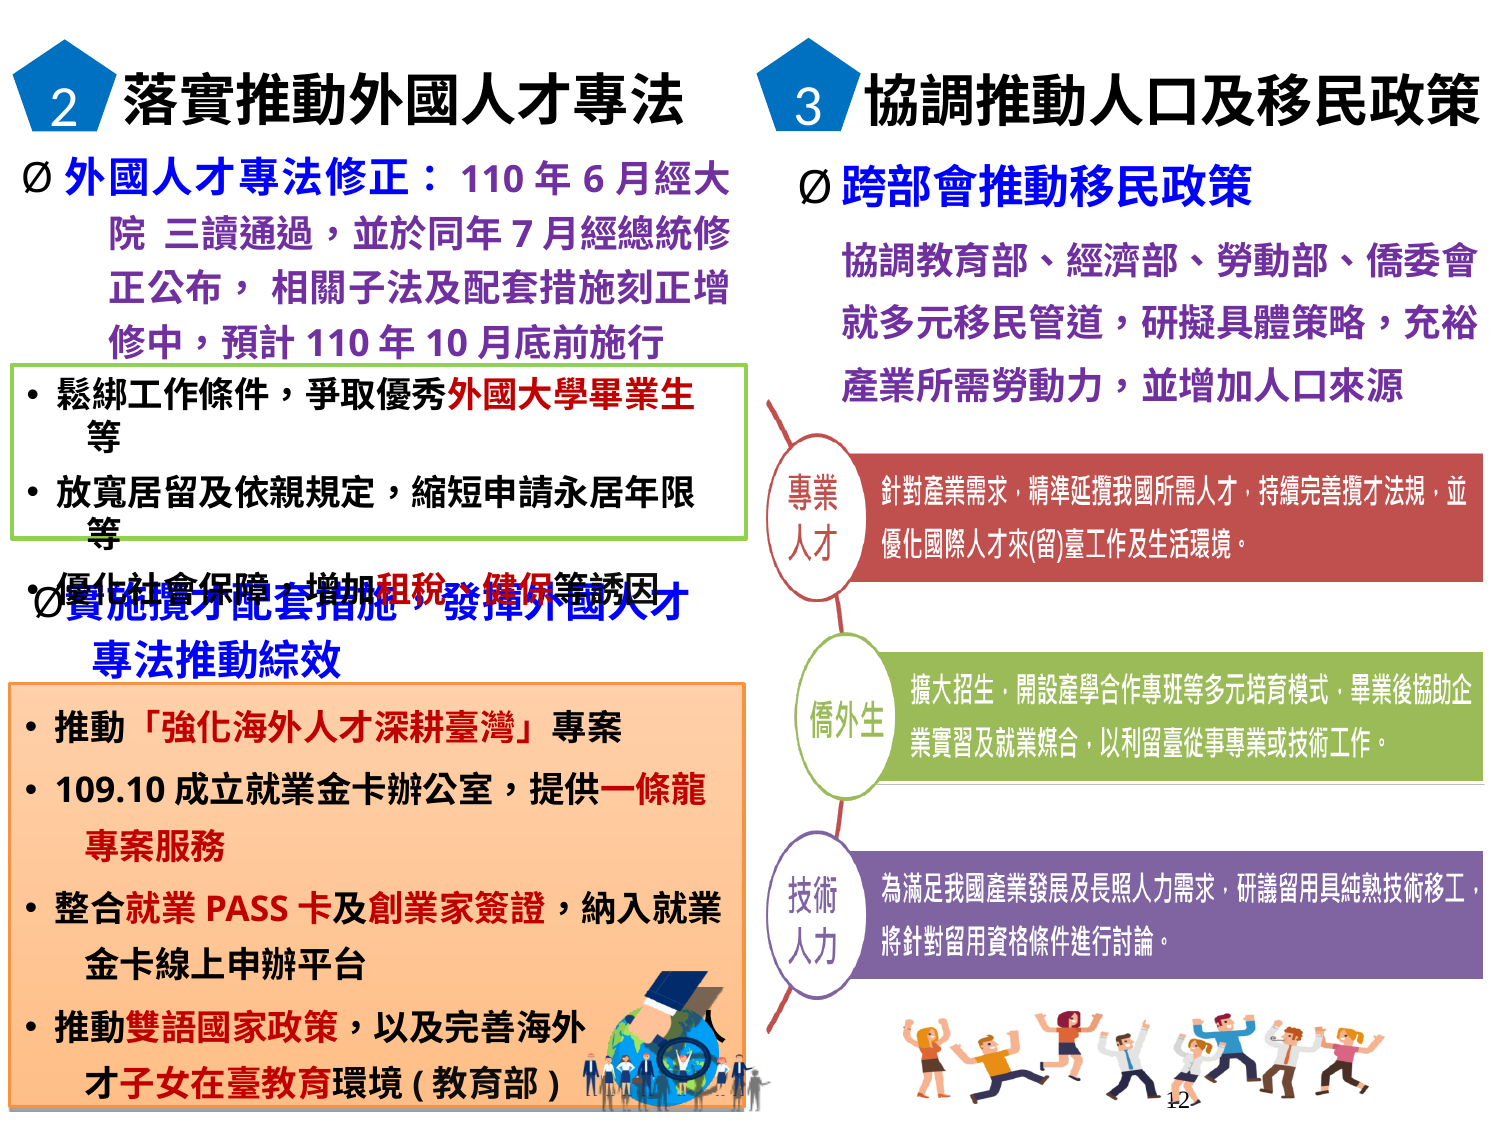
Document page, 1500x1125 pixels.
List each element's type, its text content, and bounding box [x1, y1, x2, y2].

picture [573, 385, 1500, 1122]
text_box 外國人才專法修正：110年6月經大院 三讀通過，並於同年7月經總統修正公布， 相關子法及配套措施刻正增修中，預計110年10月底前施行 [5, 139, 746, 364]
text_box 鬆綁工作條件，爭取優秀外國大學畢業生等 放寬居留及依親規定，縮短申請永居年限等 優化社會保障，增加租稅、健保等誘因 [12, 365, 746, 539]
text_box 3 [756, 37, 861, 132]
text_box 協調推動人口及移民政策 [848, 58, 1500, 141]
text_box 跨部會推動移民政策 協調教育部、經濟部、勞動部、僑委會 就多元移民管道，研擬具體策略，充裕 產業所需勞動力，並增加人口來源 [782, 142, 1500, 385]
text_box 實施攬才配套措施，發揮外國人才專法推動綜效 [17, 559, 746, 676]
text_box 2 [12, 39, 117, 132]
text_box 推動「強化海外人才深耕臺灣」專案 109.10成立就業金卡辦公室，提供一條龍專案服務 整合就業PASS卡及創業家簽證，納入就業金卡線上申辦平台 推動雙語國家政策，以及完善海外 人才子女在臺教育環境(教育部) [10, 684, 744, 1107]
text_box 落實推動外國人才專法 [108, 56, 757, 139]
